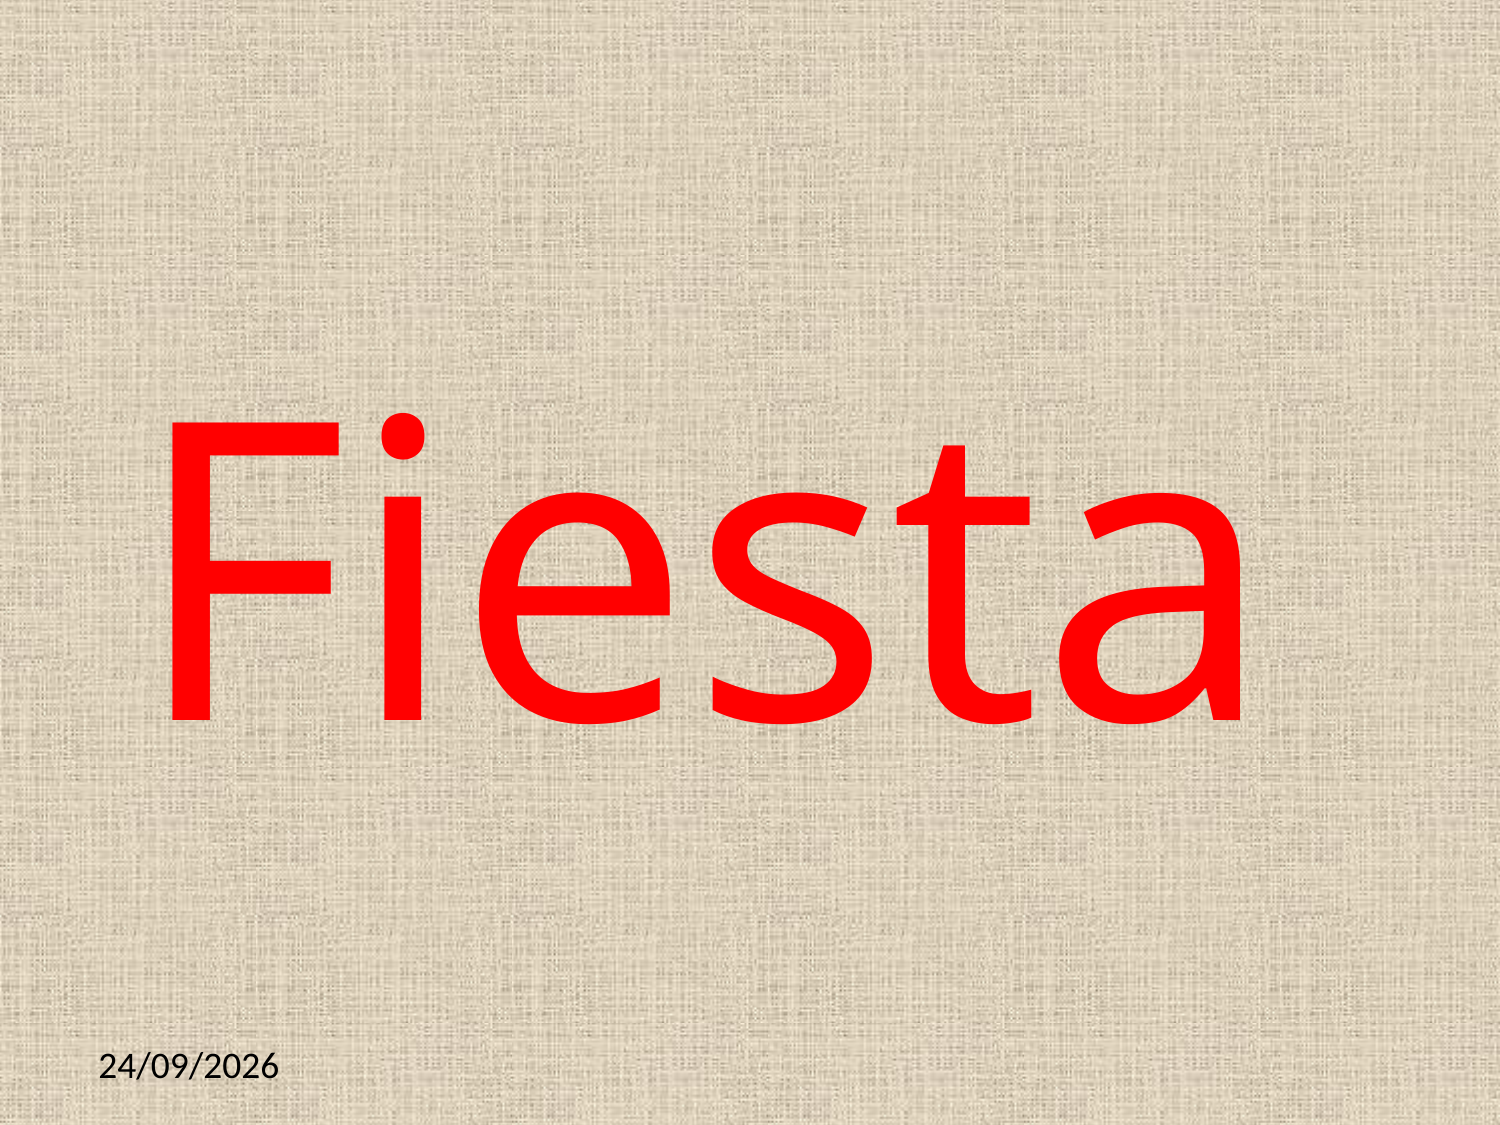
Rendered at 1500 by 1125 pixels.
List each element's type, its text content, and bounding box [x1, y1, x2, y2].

text_box Fiesta [118, 267, 1447, 788]
picture [0, 0, 1500, 1125]
